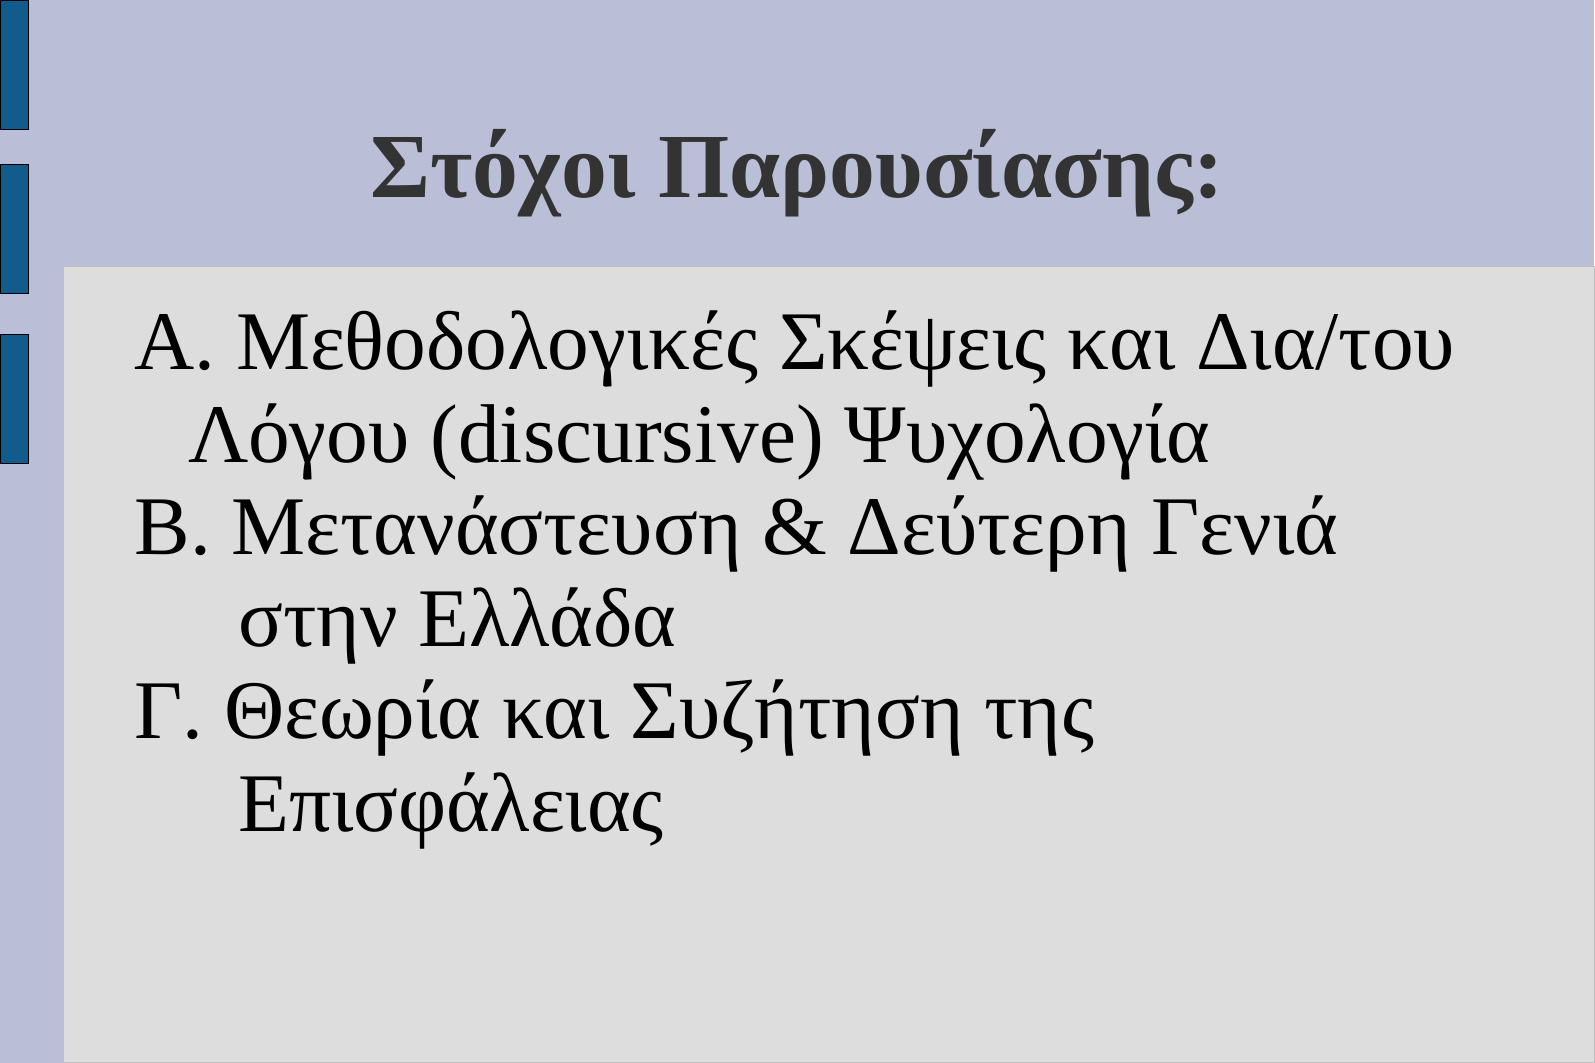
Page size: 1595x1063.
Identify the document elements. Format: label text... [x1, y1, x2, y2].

list Α. Μεθοδολογικές Σκέψεις και Δια/του Λόγου (discursive) Ψυχολογία Β. Μετανάστευση & Δεύτερη Γενιά στην Ελλάδα Γ. Θεωρία και Συζήτηση της Επισφάλειας [117, 295, 1479, 966]
title Στόχοι Παρουσίασης: [117, 78, 1479, 256]
